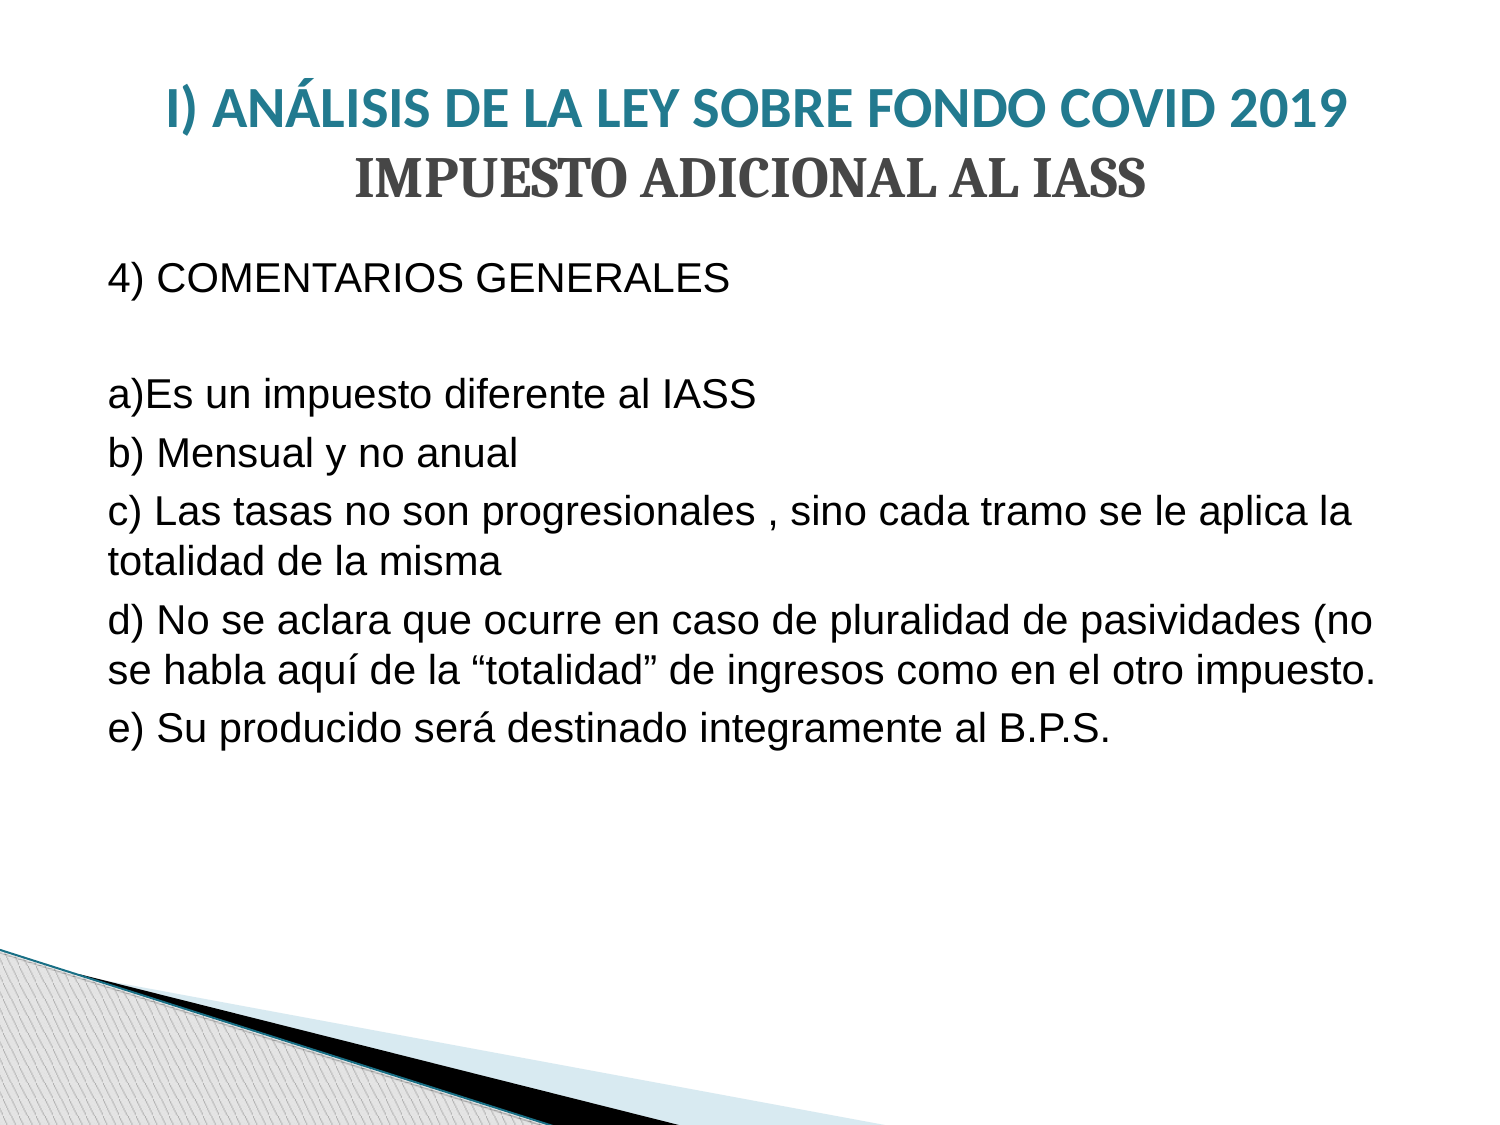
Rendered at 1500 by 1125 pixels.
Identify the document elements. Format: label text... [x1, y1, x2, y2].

list 4) COMENTARIOS GENERALES a)Es un impuesto diferente al IASS b) Mensual y no anual c) Las tasas no son progresionales , sino cada tramo se le aplica la totalidad de la misma d) No se aclara que ocurre en caso de pluralidad de pasividades (no se habla aquí de la “totalidad” de ingresos como en el otro impuesto. e) Su producido será destinado integramente al B.P.S. [75, 243, 1425, 986]
title I) ANÁLISIS DE LA LEY SOBRE FONDO COVID 2019 IMPUESTO ADICIONAL AL IASS [75, 45, 1425, 233]
